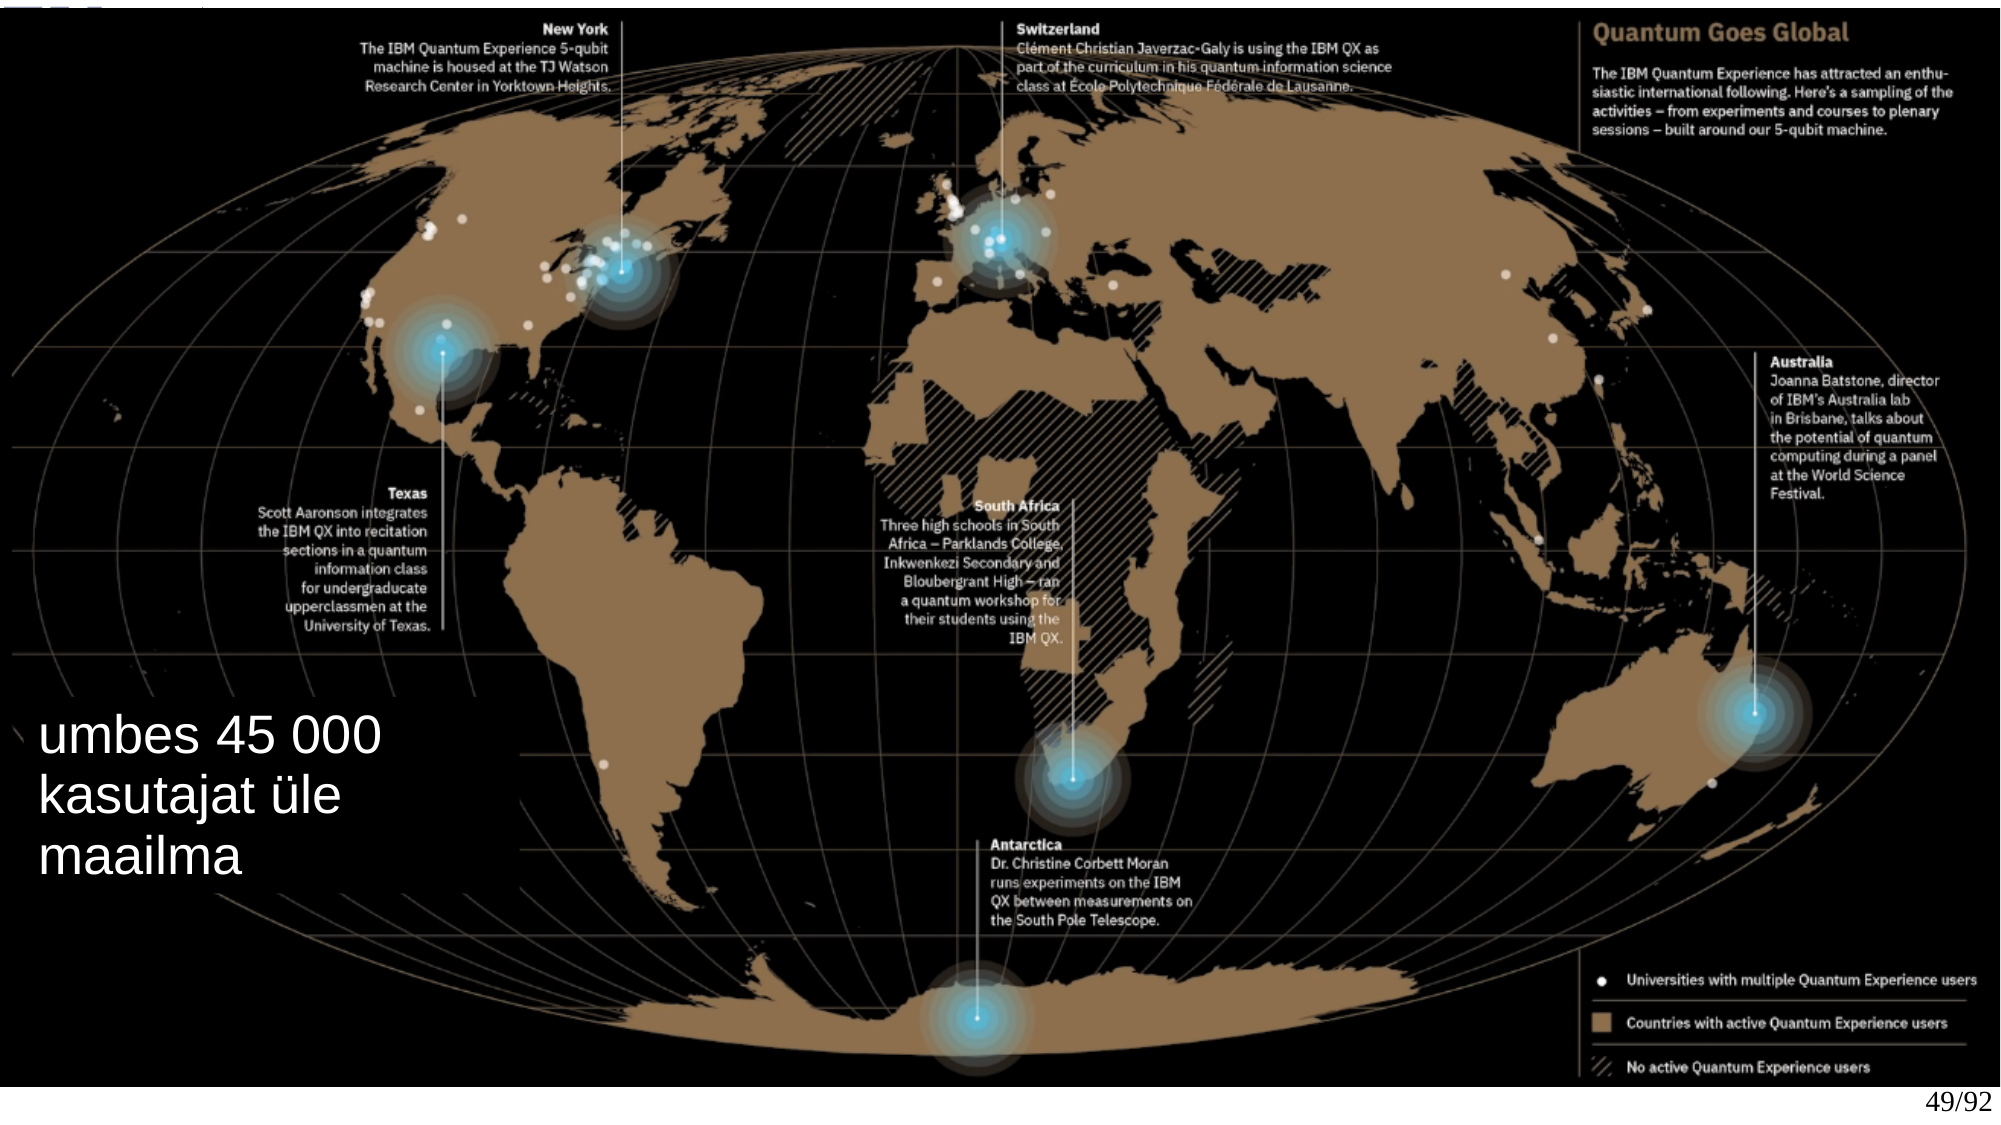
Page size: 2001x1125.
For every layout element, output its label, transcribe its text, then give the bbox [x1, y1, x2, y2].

picture [0, 0, 2001, 1087]
text_box umbes 45 000 kasutajat üle maailma [23, 696, 520, 894]
